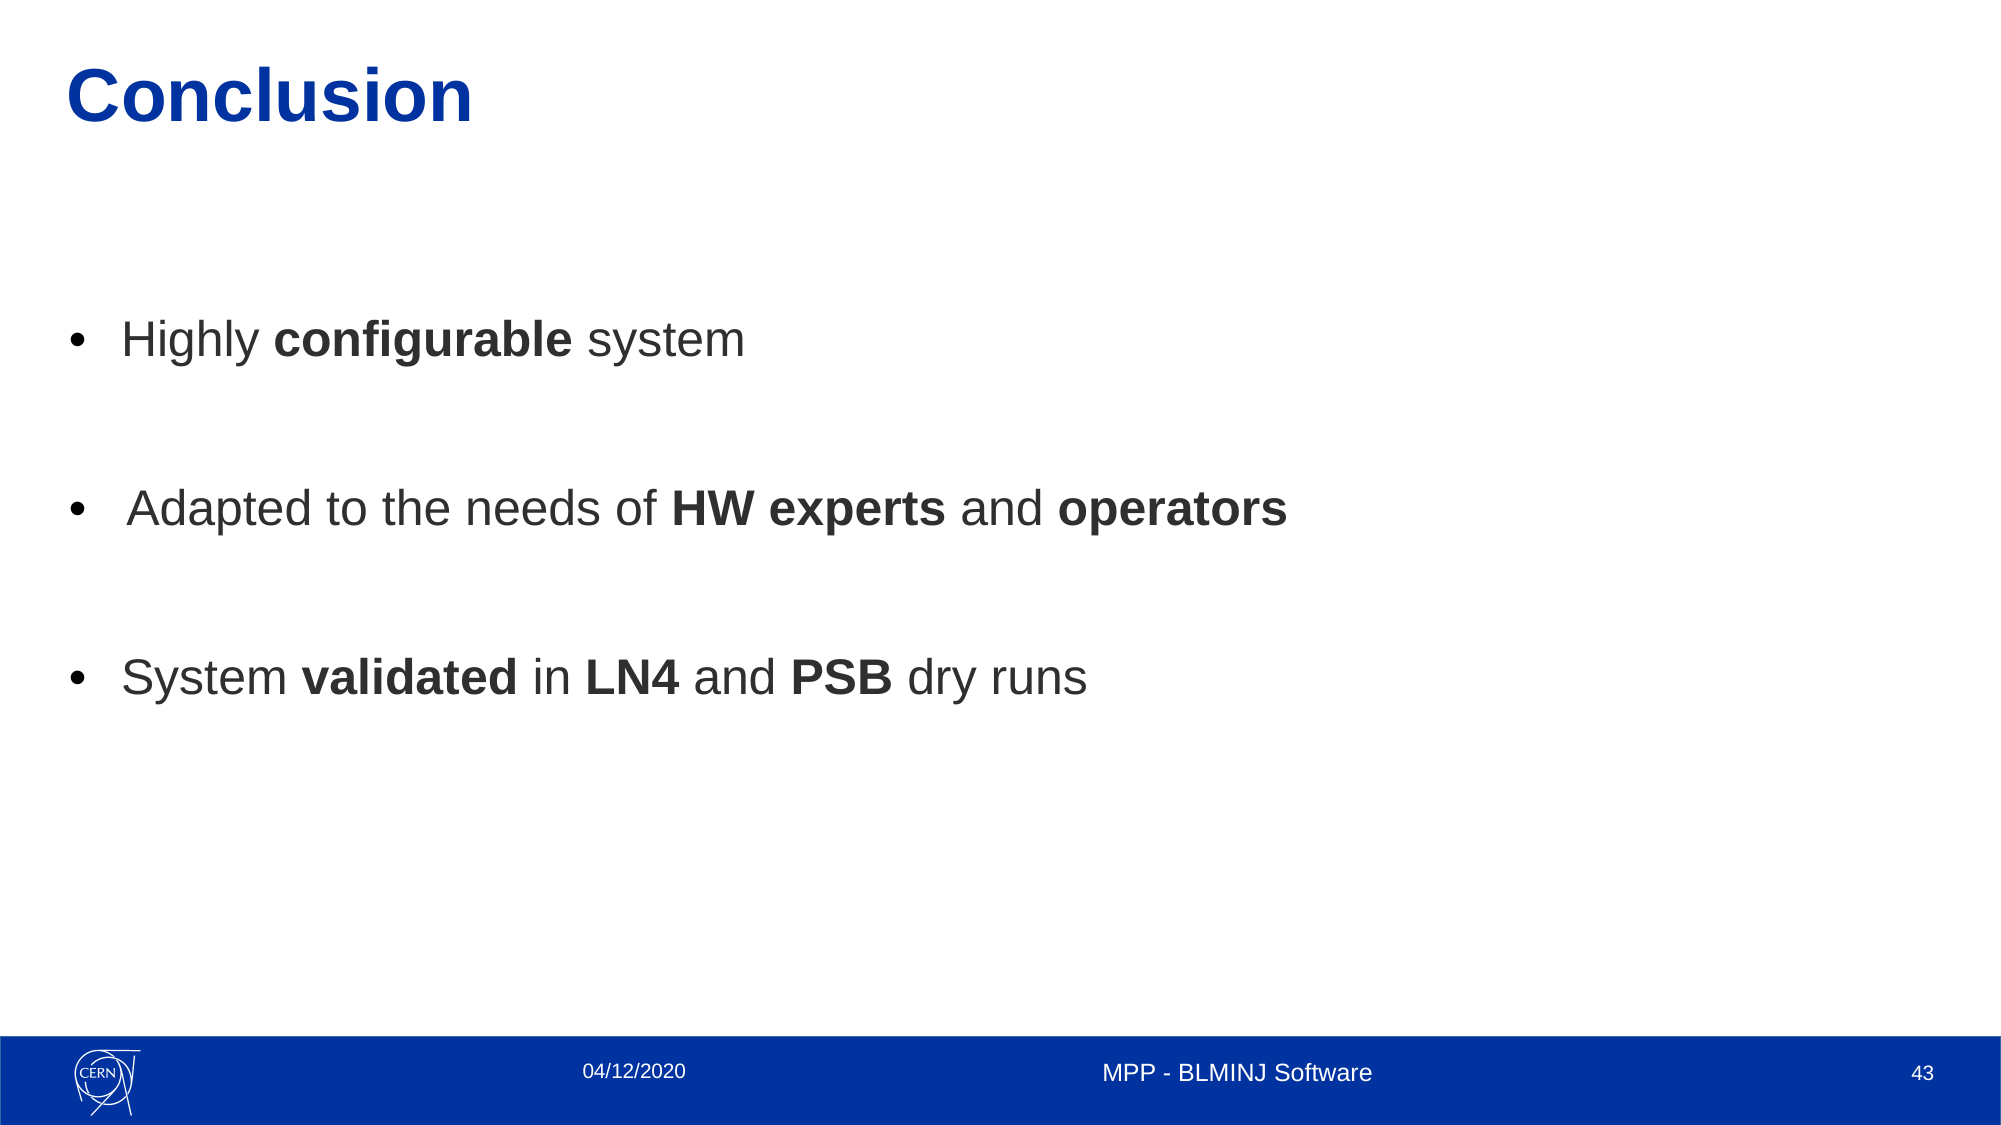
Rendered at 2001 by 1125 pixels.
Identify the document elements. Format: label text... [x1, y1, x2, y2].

picture [1, 1037, 2000, 1125]
list Highly configurable system Adapted to the needs of HW experts and operators System validated in LN4 and PSB dry runs [66, 316, 1934, 1073]
footer MPP - BLMINJ Software [698, 1042, 1777, 1103]
title Conclusion [66, 61, 1934, 237]
slide_number 04/12/2020 [571, 1041, 686, 1102]
slide_number 43 [1822, 1042, 1935, 1103]
